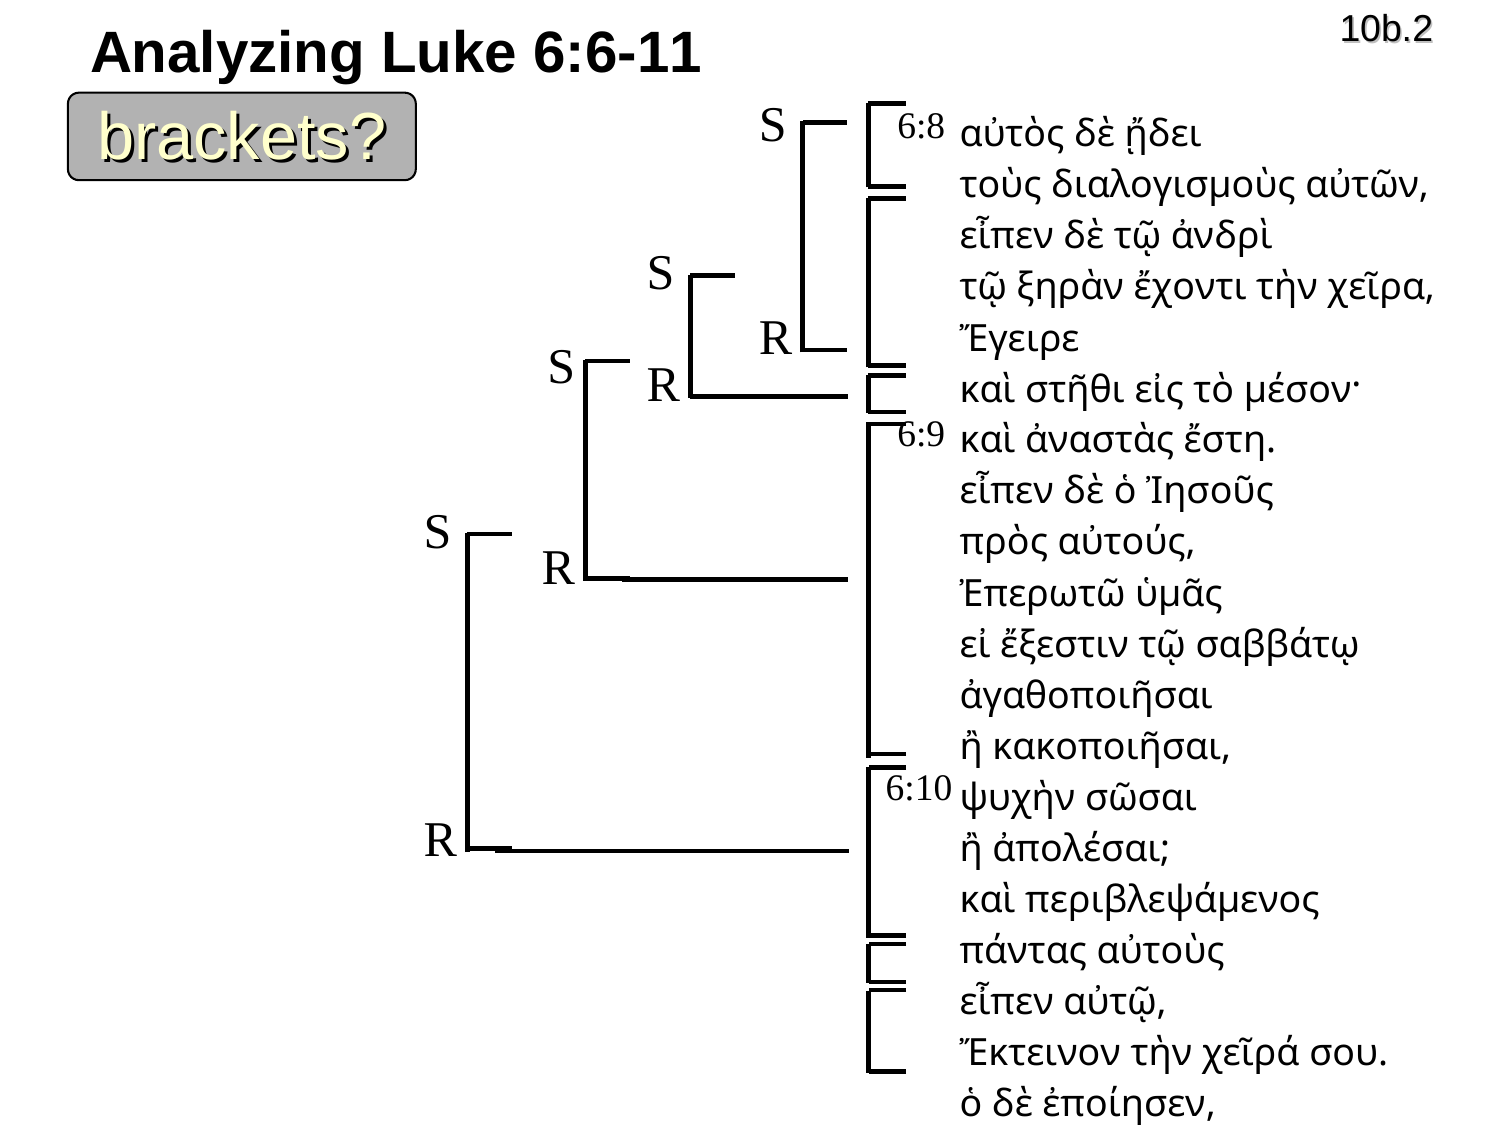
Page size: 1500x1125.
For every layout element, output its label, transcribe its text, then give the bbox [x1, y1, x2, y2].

text_box 6:9 [882, 407, 996, 465]
text_box S [408, 499, 498, 571]
text_box S [532, 334, 621, 405]
text_box Analyzing Luke 6:6-11 [74, 12, 1175, 93]
text_box 6:8 [882, 100, 996, 158]
text_box αὐτὸς δὲ ᾔδει τοὺς διαλογισμοὺς αὐτῶν, εἶπεν δὲ τῷ ἀνδρὶ τῷ ξηρὰν ἔχοντι τὴν χεῖρα, Ἔγειρε καὶ στῆθι εἰς τὸ μέσον· καὶ ἀναστὰς ἔστη. εἶπεν δὲ ὁ Ἰησοῦς πρὸς αὐτούς, Ἐπερωτῶ ὑμᾶς εἰ ἔξεστιν τῷ σαββάτῳ ἀγαθοποιῆσαι ἢ κακοποιῆσαι, ψυχὴν σῶσαι ἢ ἀπολέσαι; καὶ περιβλεψάμενος πάντας αὐτοὺς εἶπεν αὐτῷ, Ἔκτεινον τὴν χεῖρά σου. ὁ δὲ ἐποίησεν, καὶ ἀπεκατεστάθη ἡ χεὶρ αὐτοῦ. [944, 99, 1486, 1125]
text_box R [408, 807, 484, 878]
text_box brackets? [67, 92, 416, 181]
text_box 6:10 [870, 762, 984, 819]
text_box R [631, 353, 707, 424]
text_box 10b.2 [1324, 0, 1488, 58]
text_box R [744, 305, 820, 376]
text_box R [526, 536, 602, 607]
text_box S [744, 93, 833, 164]
text_box S [631, 240, 721, 312]
